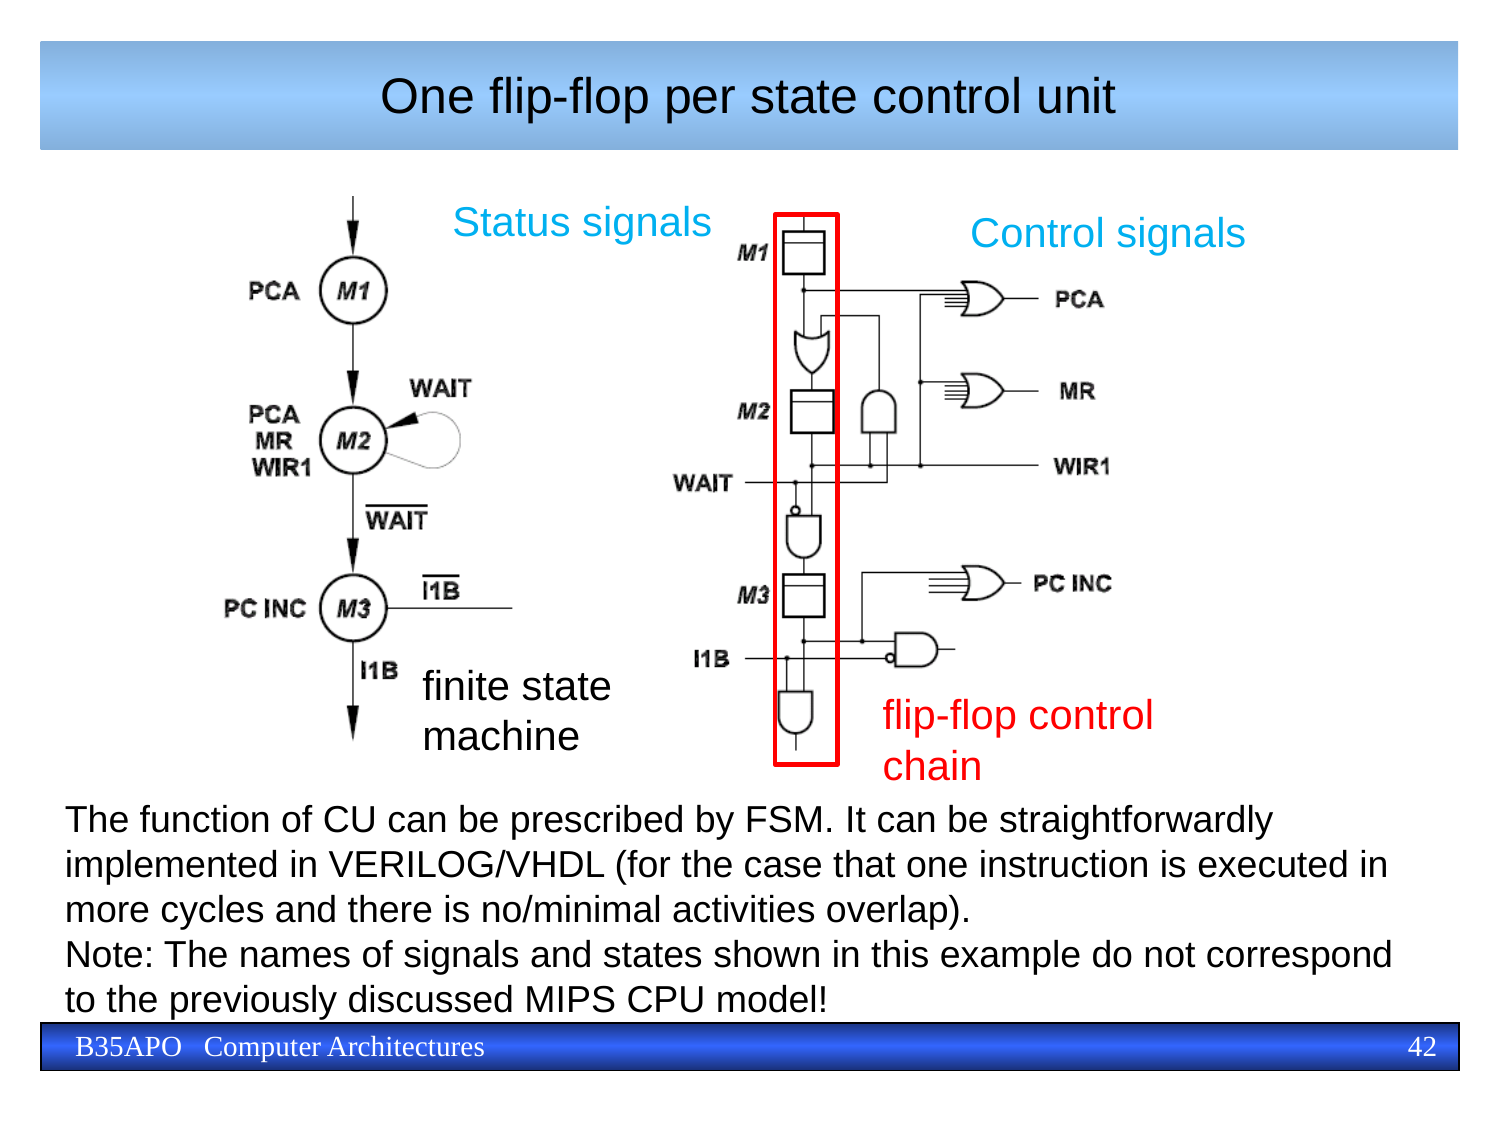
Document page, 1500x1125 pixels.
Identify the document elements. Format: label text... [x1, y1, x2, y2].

picture [777, 217, 835, 756]
title One flip-flop per state control unit [40, 41, 1459, 150]
picture [207, 196, 1126, 756]
text_box The function of CU can be prescribed by FSM. It can be straightforwardly implemented in VERILOG/VHDL (for the case that one instruction is executed in more cycles and there is no/minimal activities overlap). Note: The names of signals and states shown in this example do not correspond to the previously discussed MIPS CPU model! [49, 786, 1413, 1028]
text_box Control signals [955, 198, 1293, 264]
text_box flip-flop control chain [867, 680, 1238, 797]
text_box finite state machine [407, 651, 636, 767]
text_box Status signals [437, 186, 738, 253]
